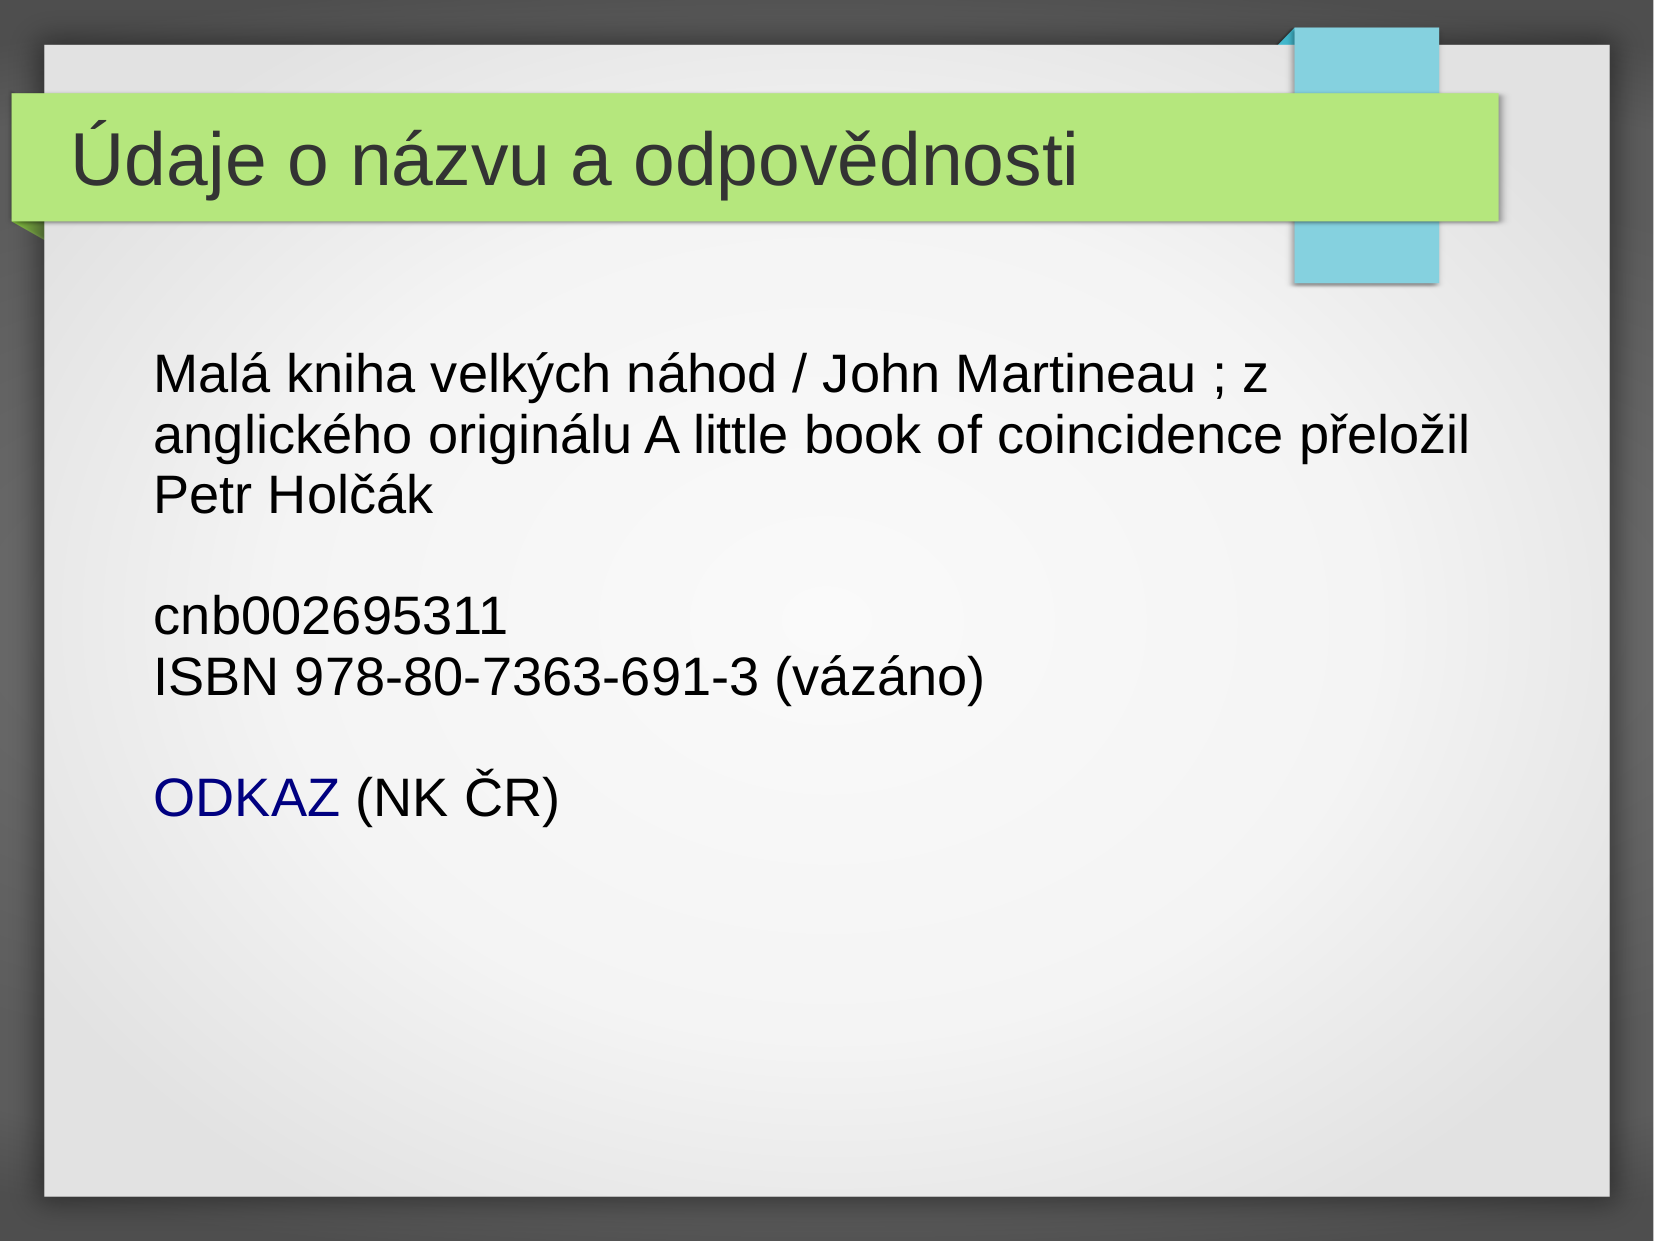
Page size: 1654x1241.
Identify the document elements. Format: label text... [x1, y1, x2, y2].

list Malá kniha velkých náhod / John Martineau ; z anglického originálu A little book of coincidence přeložil Petr Holčák cnb002695311 ISBN 978-80-7363-691-3 (vázáno) ODKAZ (NK ČR) [82, 343, 1538, 1063]
picture [0, 0, 1654, 1241]
title Údaje o názvu a odpovědnosti [70, 106, 1229, 213]
